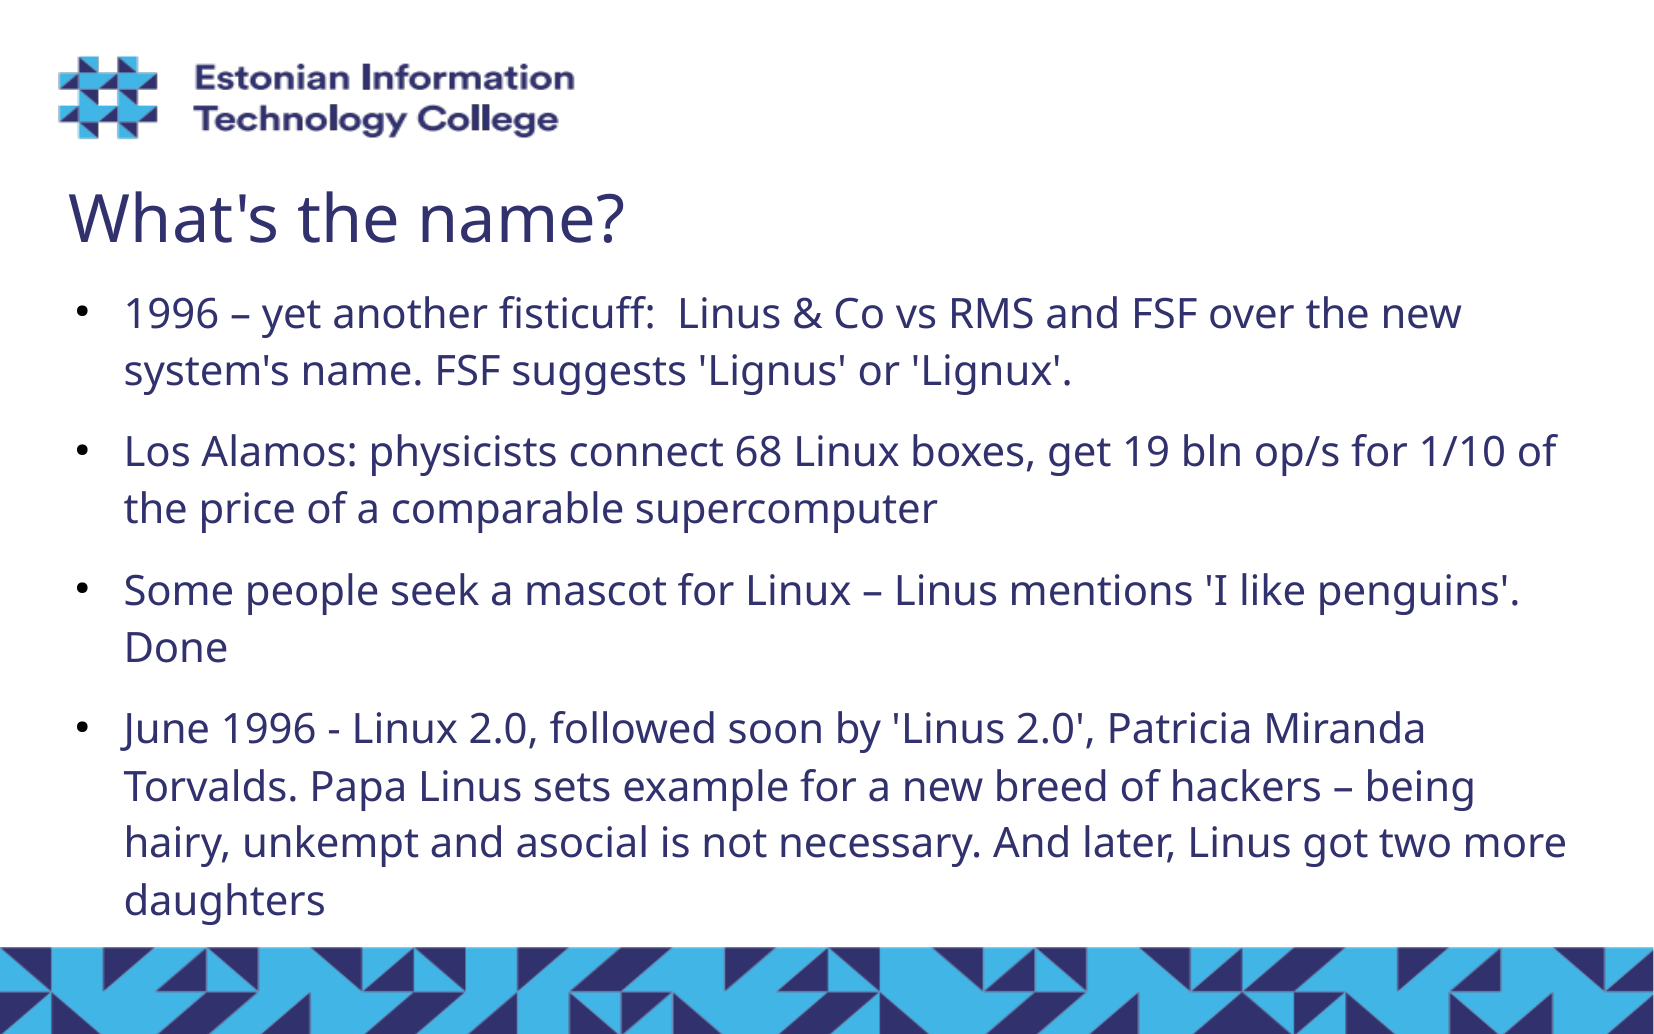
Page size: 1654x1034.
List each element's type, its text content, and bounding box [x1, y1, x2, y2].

title What's the name? [68, 147, 1536, 283]
list 1996 – yet another fisticuff: Linus & Co vs RMS and FSF over the new system's name. FSF suggests 'Lignus' or 'Lignux'. Los Alamos: physicists connect 68 Linux boxes, get 19 bln op/s for 1/10 of the price of a comparable supercomputer Some people seek a mascot for Linux – Linus mentions 'I like penguins'. Done June 1996 - Linux 2.0, followed soon by 'Linus 2.0', Patricia Miranda Torvalds. Papa Linus sets example for a new breed of hackers – being hairy, unkempt and asocial is not necessary. And later, Linus got two more daughters [59, 283, 1595, 936]
